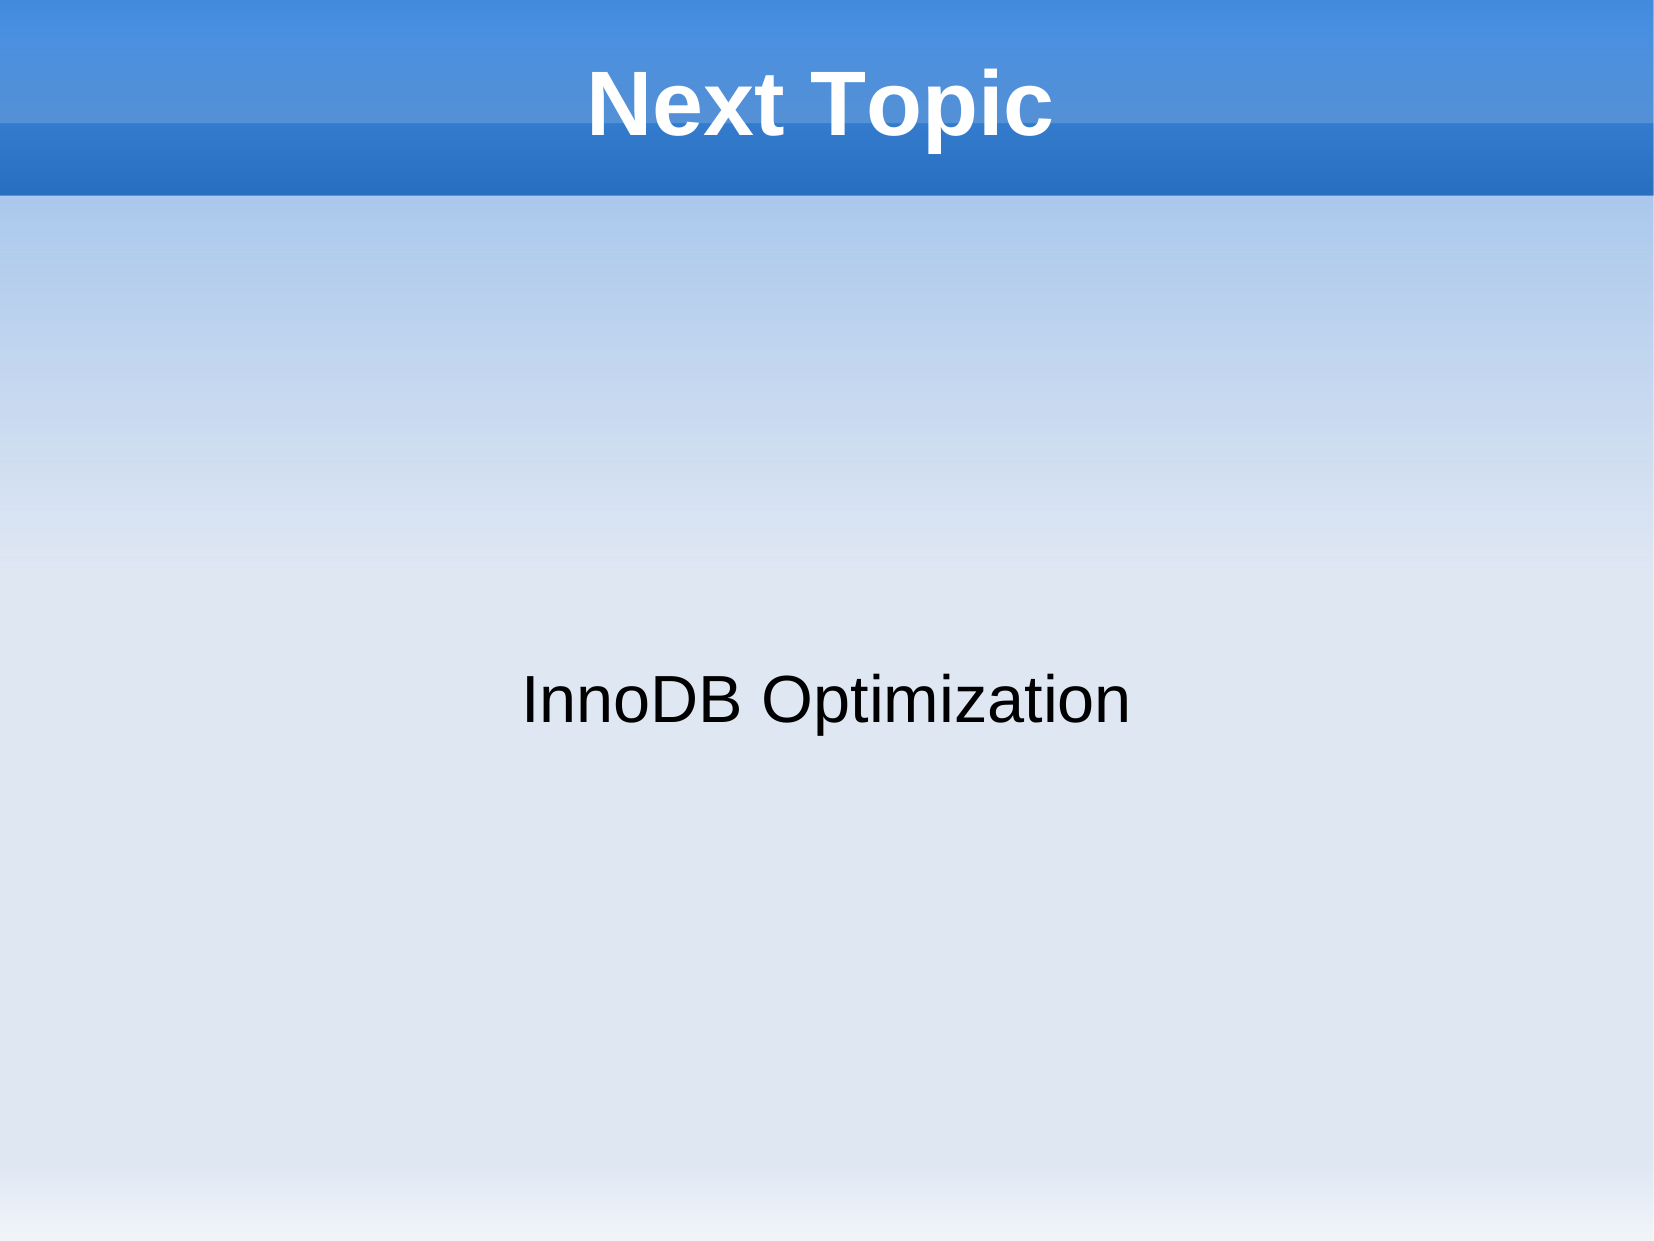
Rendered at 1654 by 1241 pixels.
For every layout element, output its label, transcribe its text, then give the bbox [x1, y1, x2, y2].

picture [0, 0, 1654, 1241]
title Next Topic [76, 0, 1565, 208]
subtitle InnoDB Optimization [82, 290, 1571, 1109]
